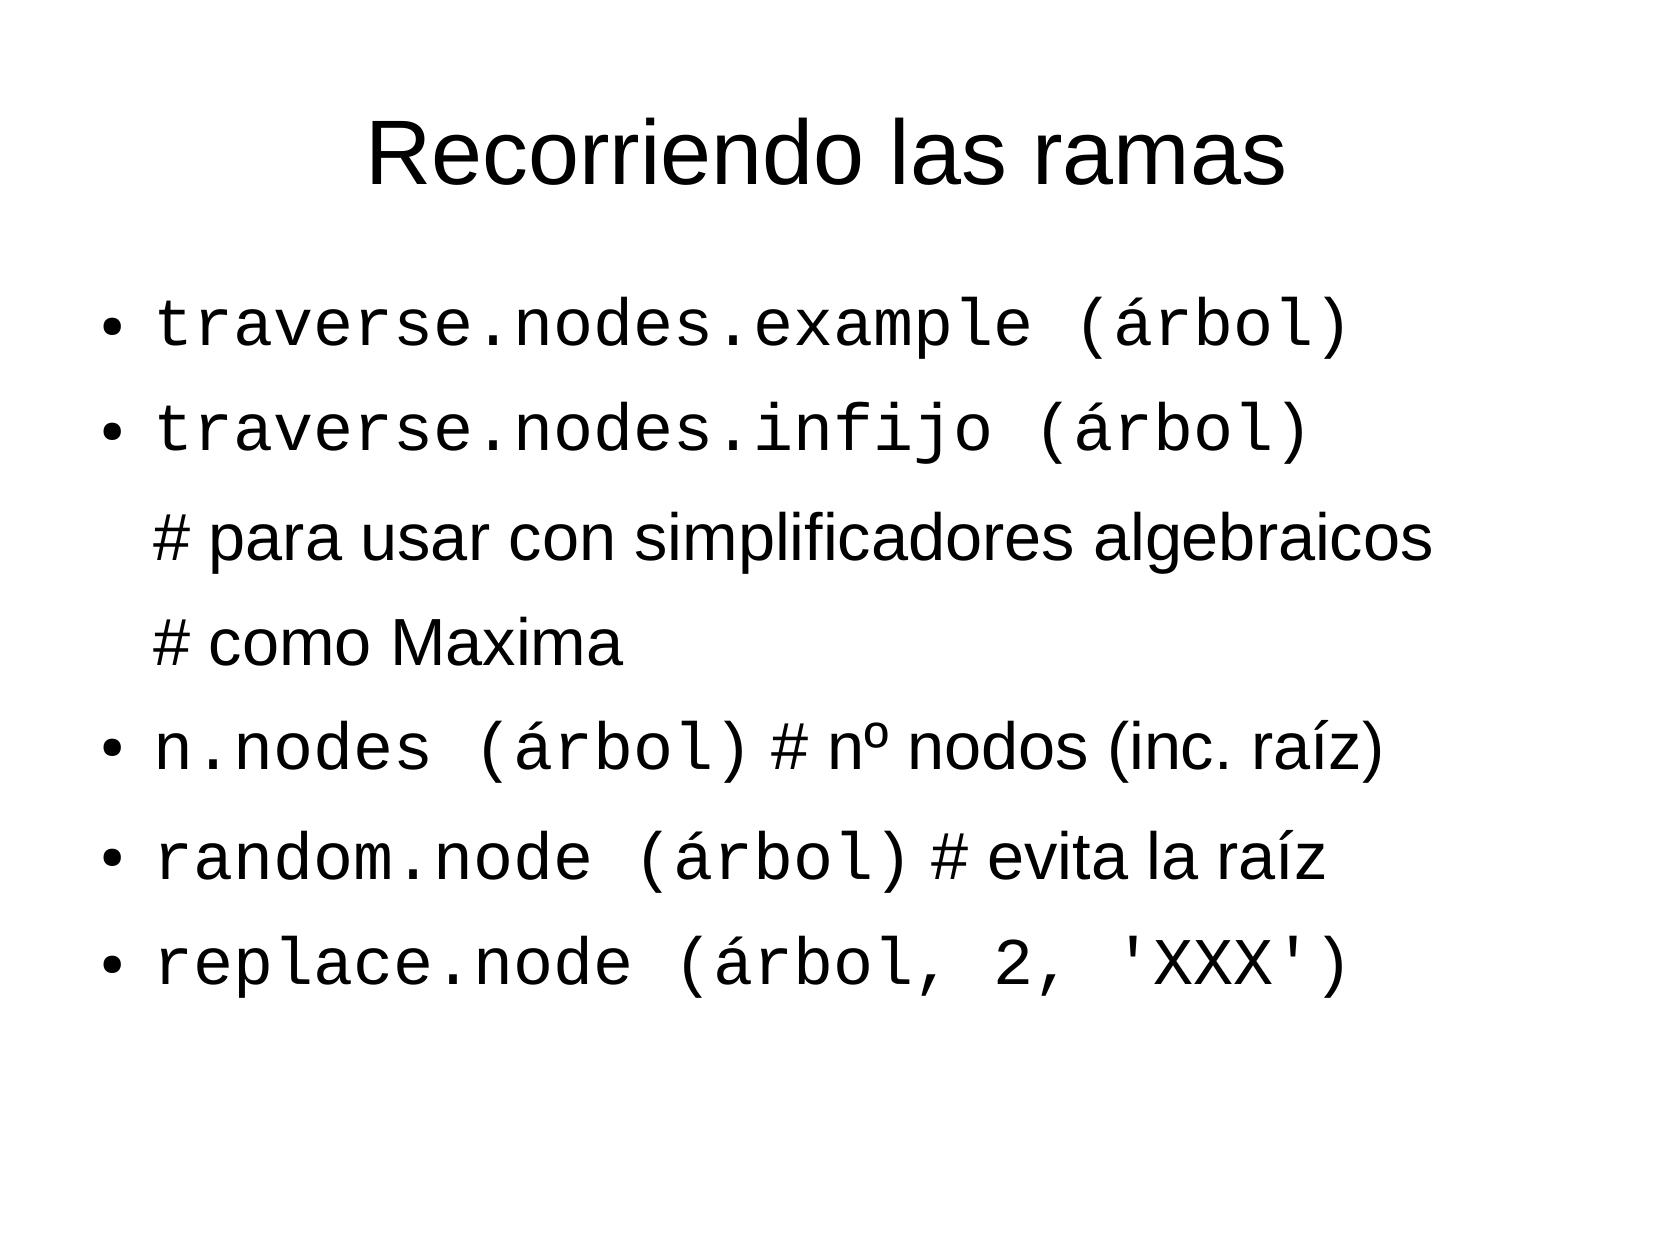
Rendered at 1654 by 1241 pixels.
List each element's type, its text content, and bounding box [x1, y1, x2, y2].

list traverse.nodes.example (árbol) traverse.nodes.infijo (árbol) # para usar con simplificadores algebraicos # como Maxima n.nodes (árbol) # nº nodos (inc. raíz) random.node (árbol) # evita la raíz replace.node (árbol, 2, 'XXX') [82, 290, 1571, 1010]
title Recorriendo las ramas [82, 49, 1571, 257]
